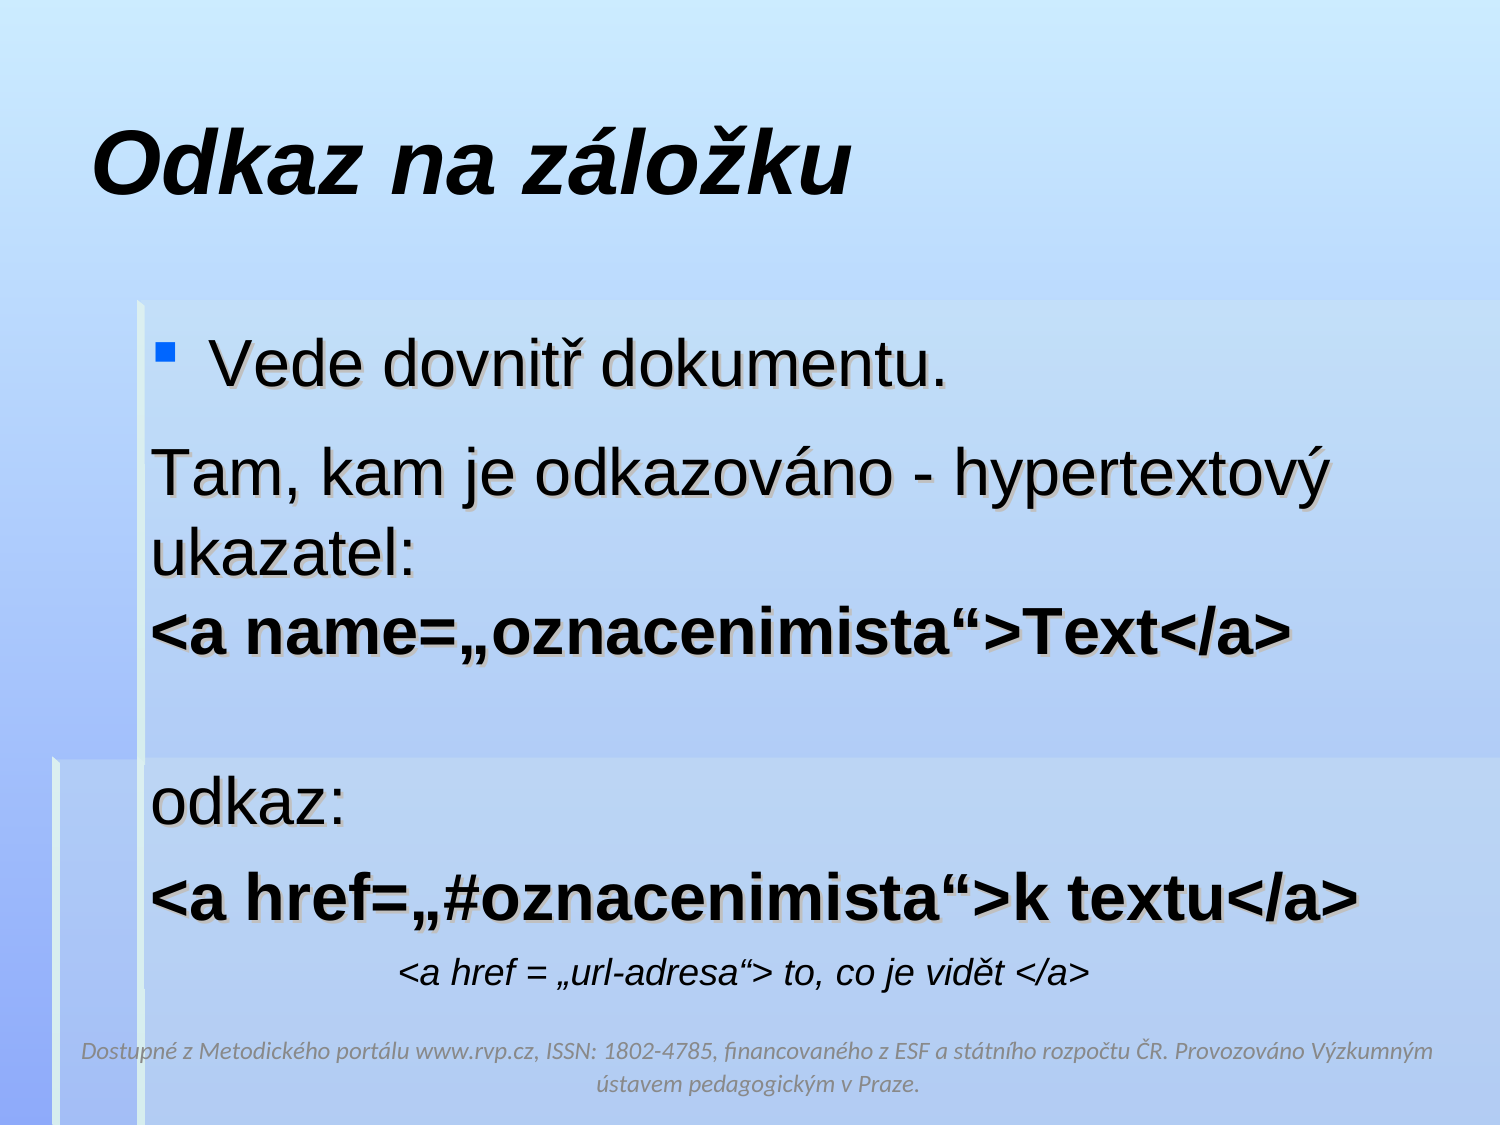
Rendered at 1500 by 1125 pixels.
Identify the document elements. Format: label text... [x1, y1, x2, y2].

title Odkaz na záložku [75, 40, 1451, 276]
text_box Tam, kam je odkazováno - hypertextový ukazatel: <a name=„oznacenimista“>Text</a> odkaz: <a href=„#oznacenimista“>k textu</a> [135, 420, 1471, 941]
text_box Dostupné z Metodického portálu www.rvp.cz, ISSN: 1802-4785, financovaného z ESF a státního rozpočtu ČR. Provozováno Výzkumným ústavem pedagogickým v Praze. [64, 1023, 1453, 1095]
list Vede dovnitř dokumentu. [135, 312, 1471, 420]
text_box <a href = „url-adresa“> to, co je vidět </a> [64, 940, 1424, 1002]
